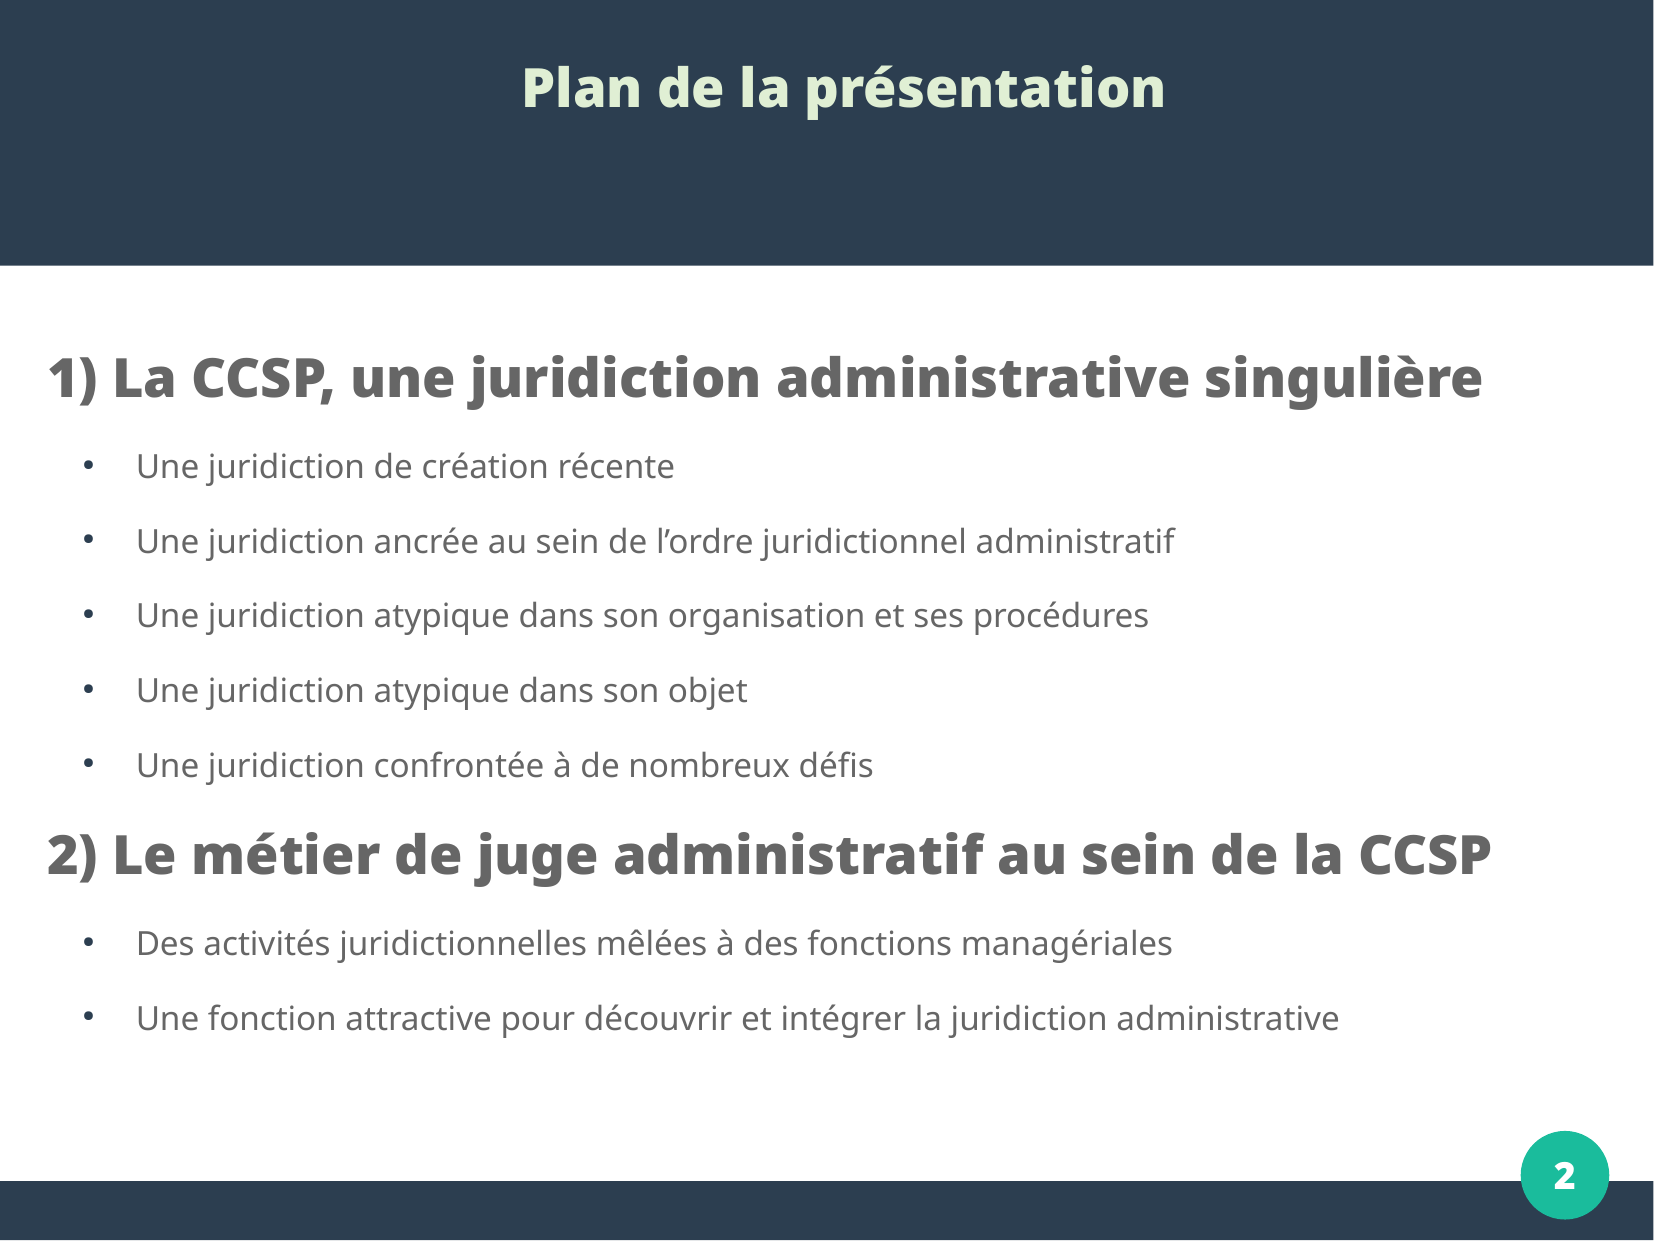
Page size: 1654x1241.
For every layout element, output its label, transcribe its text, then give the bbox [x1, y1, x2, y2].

title Plan de la présentation [59, 49, 1630, 187]
list 1) La CCSP, une juridiction administrative singulière Une juridiction de création récente Une juridiction ancrée au sein de l’ordre juridictionnel administratif Une juridiction atypique dans son organisation et ses procédures Une juridiction atypique dans son objet Une juridiction confrontée à de nombreux défis 2) Le métier de juge administratif au sein de la CCSP Des activités juridictionnelles mêlées à des fonctions managériales Une fonction attractive pour découvrir et intégrer la juridiction administrative [0, 153, 1619, 1052]
